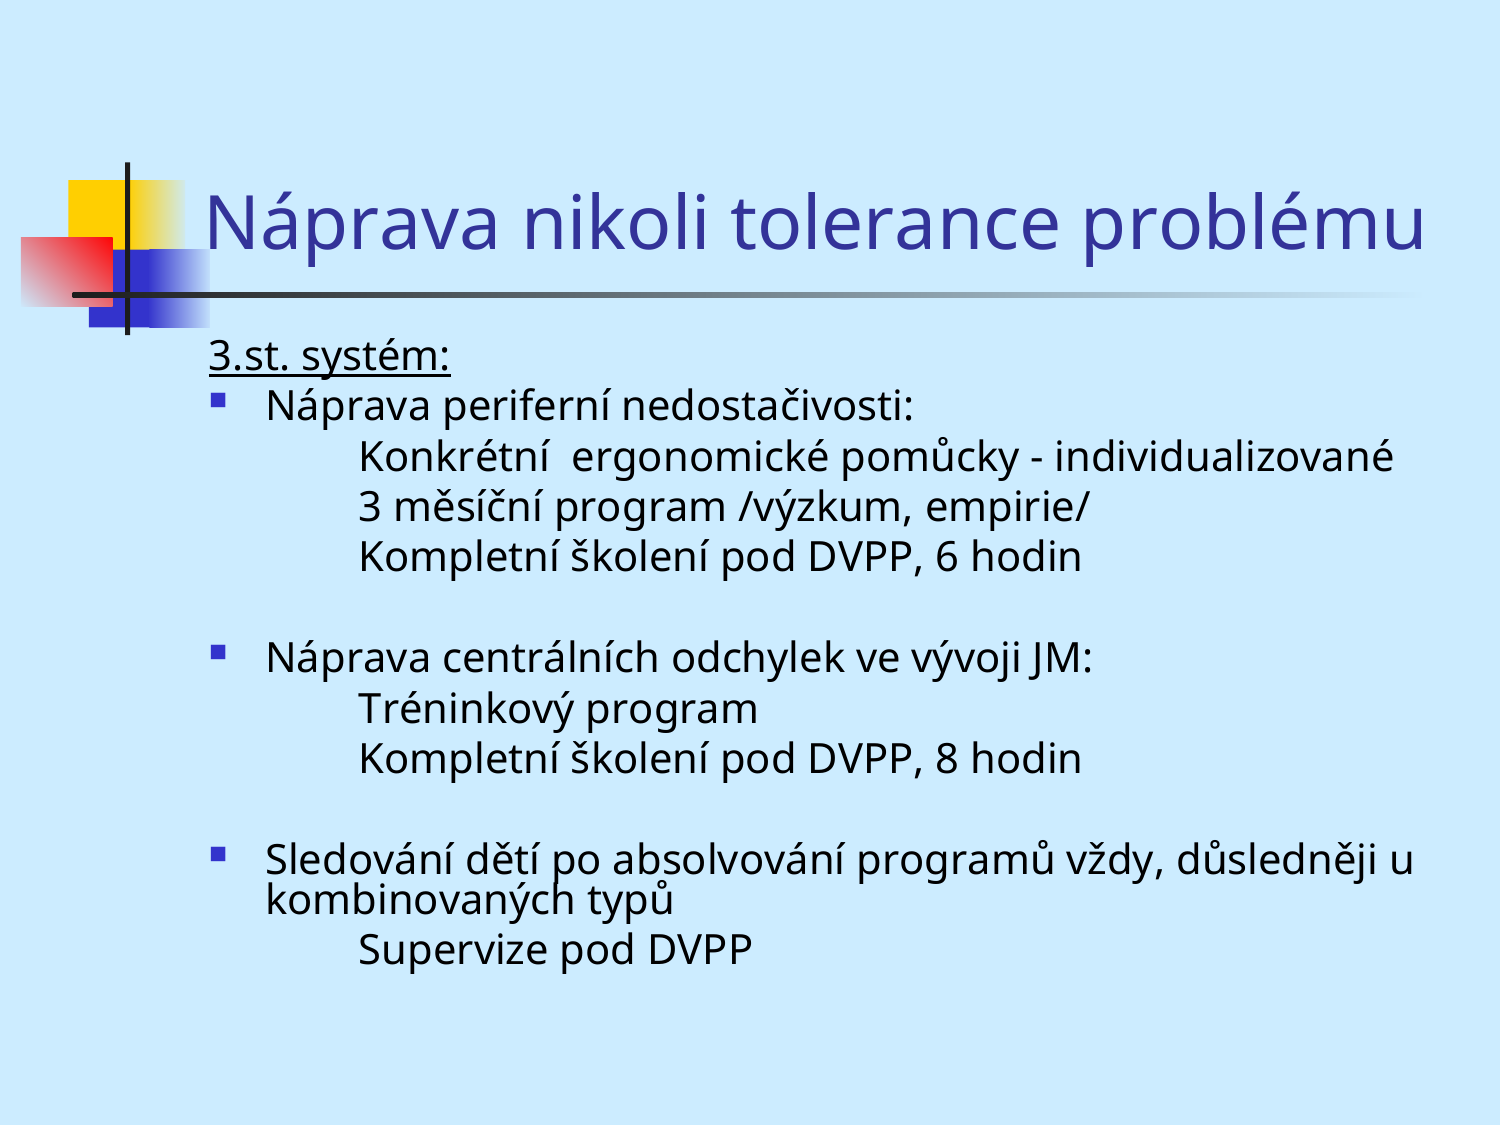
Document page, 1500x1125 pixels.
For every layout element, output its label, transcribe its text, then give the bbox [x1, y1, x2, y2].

list 3.st. systém: Náprava periferní nedostačivosti: Konkrétní ergonomické pomůcky - individualizované 3 měsíční program /výzkum, empirie/ Kompletní školení pod DVPP, 6 hodin Náprava centrálních odchylek ve vývoji JM: Tréninkový program Kompletní školení pod DVPP, 8 hodin Sledování dětí po absolvování programů vždy, důsledněji u kombinovaných typů Supervize pod DVPP [193, 331, 1469, 1007]
title Náprava nikoli tolerance problému [188, 35, 1468, 276]
